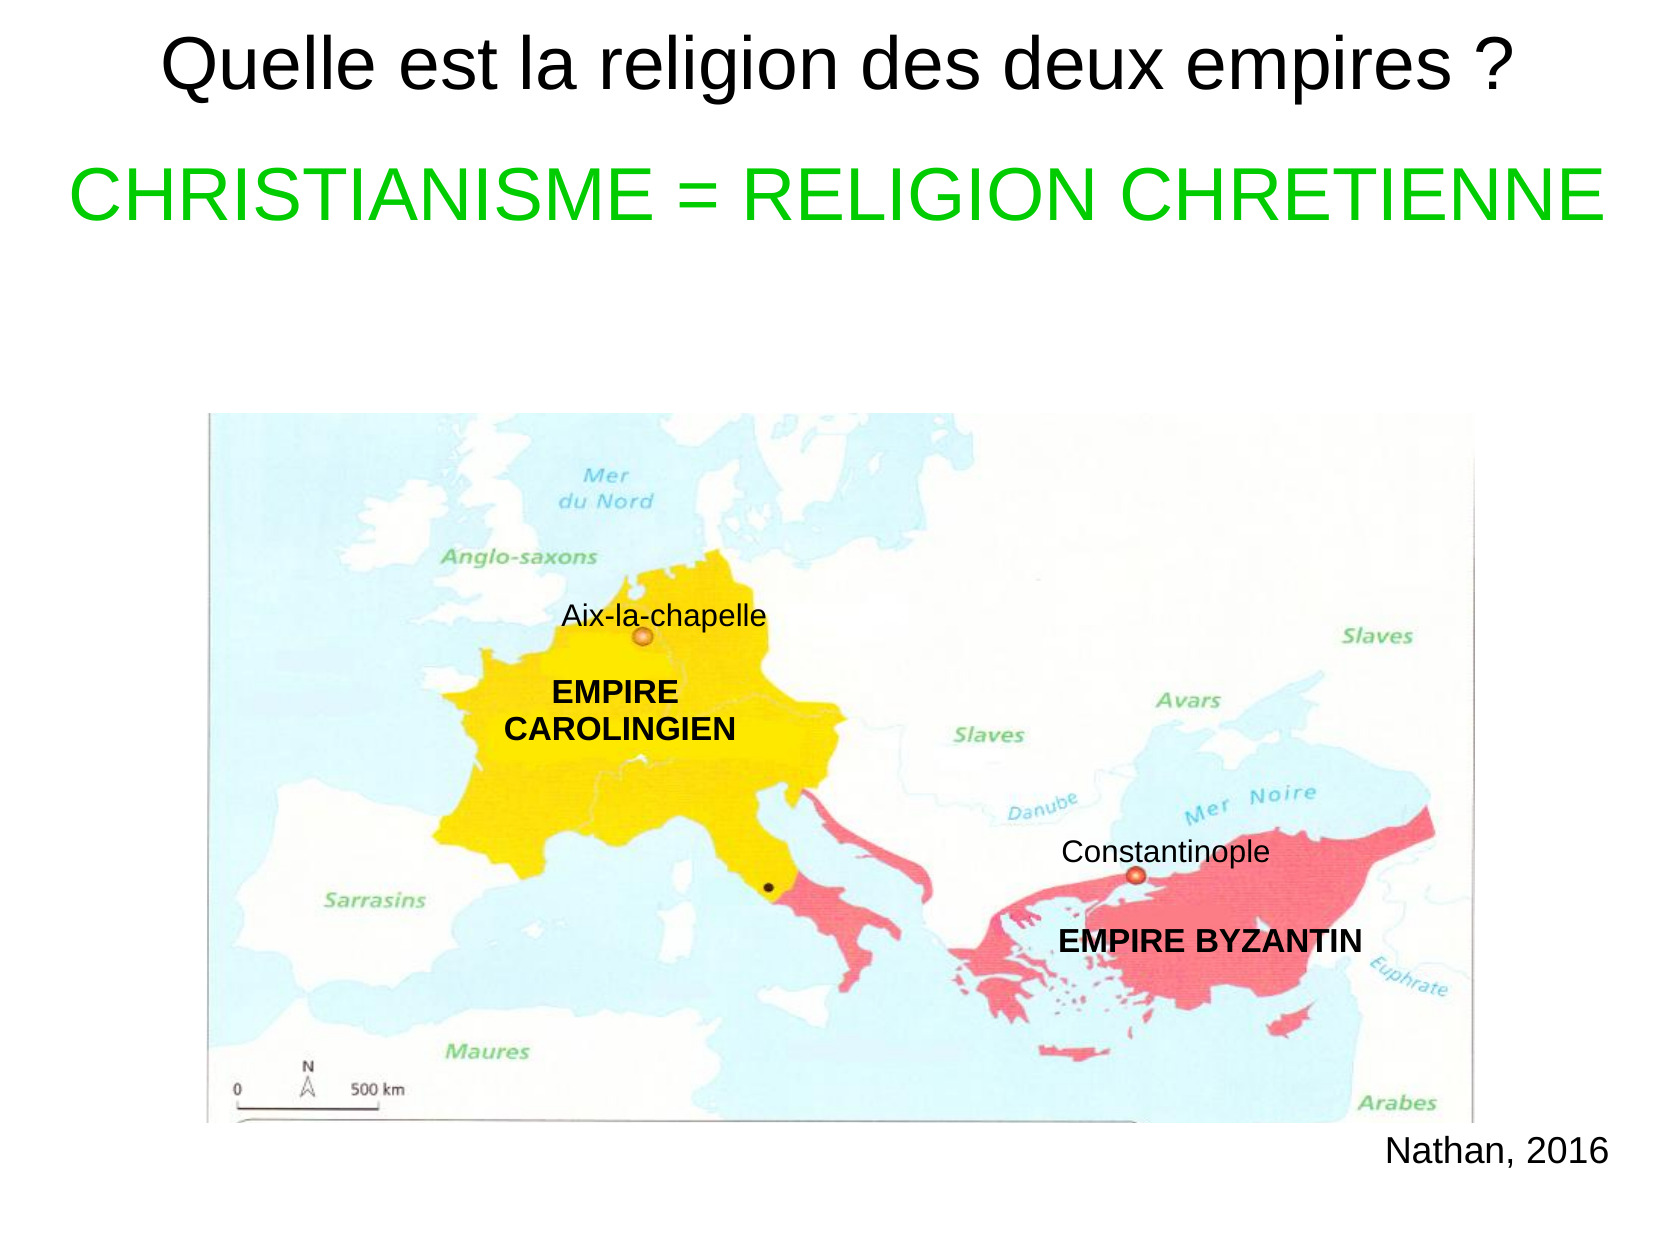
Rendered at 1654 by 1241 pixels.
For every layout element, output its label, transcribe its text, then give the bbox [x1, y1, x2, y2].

text_box Nathan, 2016 [1240, 1122, 1625, 1179]
text_box EMPIRE CAROLINGIEN [413, 666, 827, 758]
text_box Constantinople [1003, 826, 1329, 877]
text_box Aix-la-chapelle [501, 590, 827, 641]
text_box EMPIRE BYZANTIN [1003, 915, 1418, 969]
picture [206, 413, 1475, 1123]
title Quelle est la religion des deux empires ? [53, 21, 1625, 106]
title CHRISTIANISME = RELIGION CHRETIENNE [53, 152, 1625, 237]
